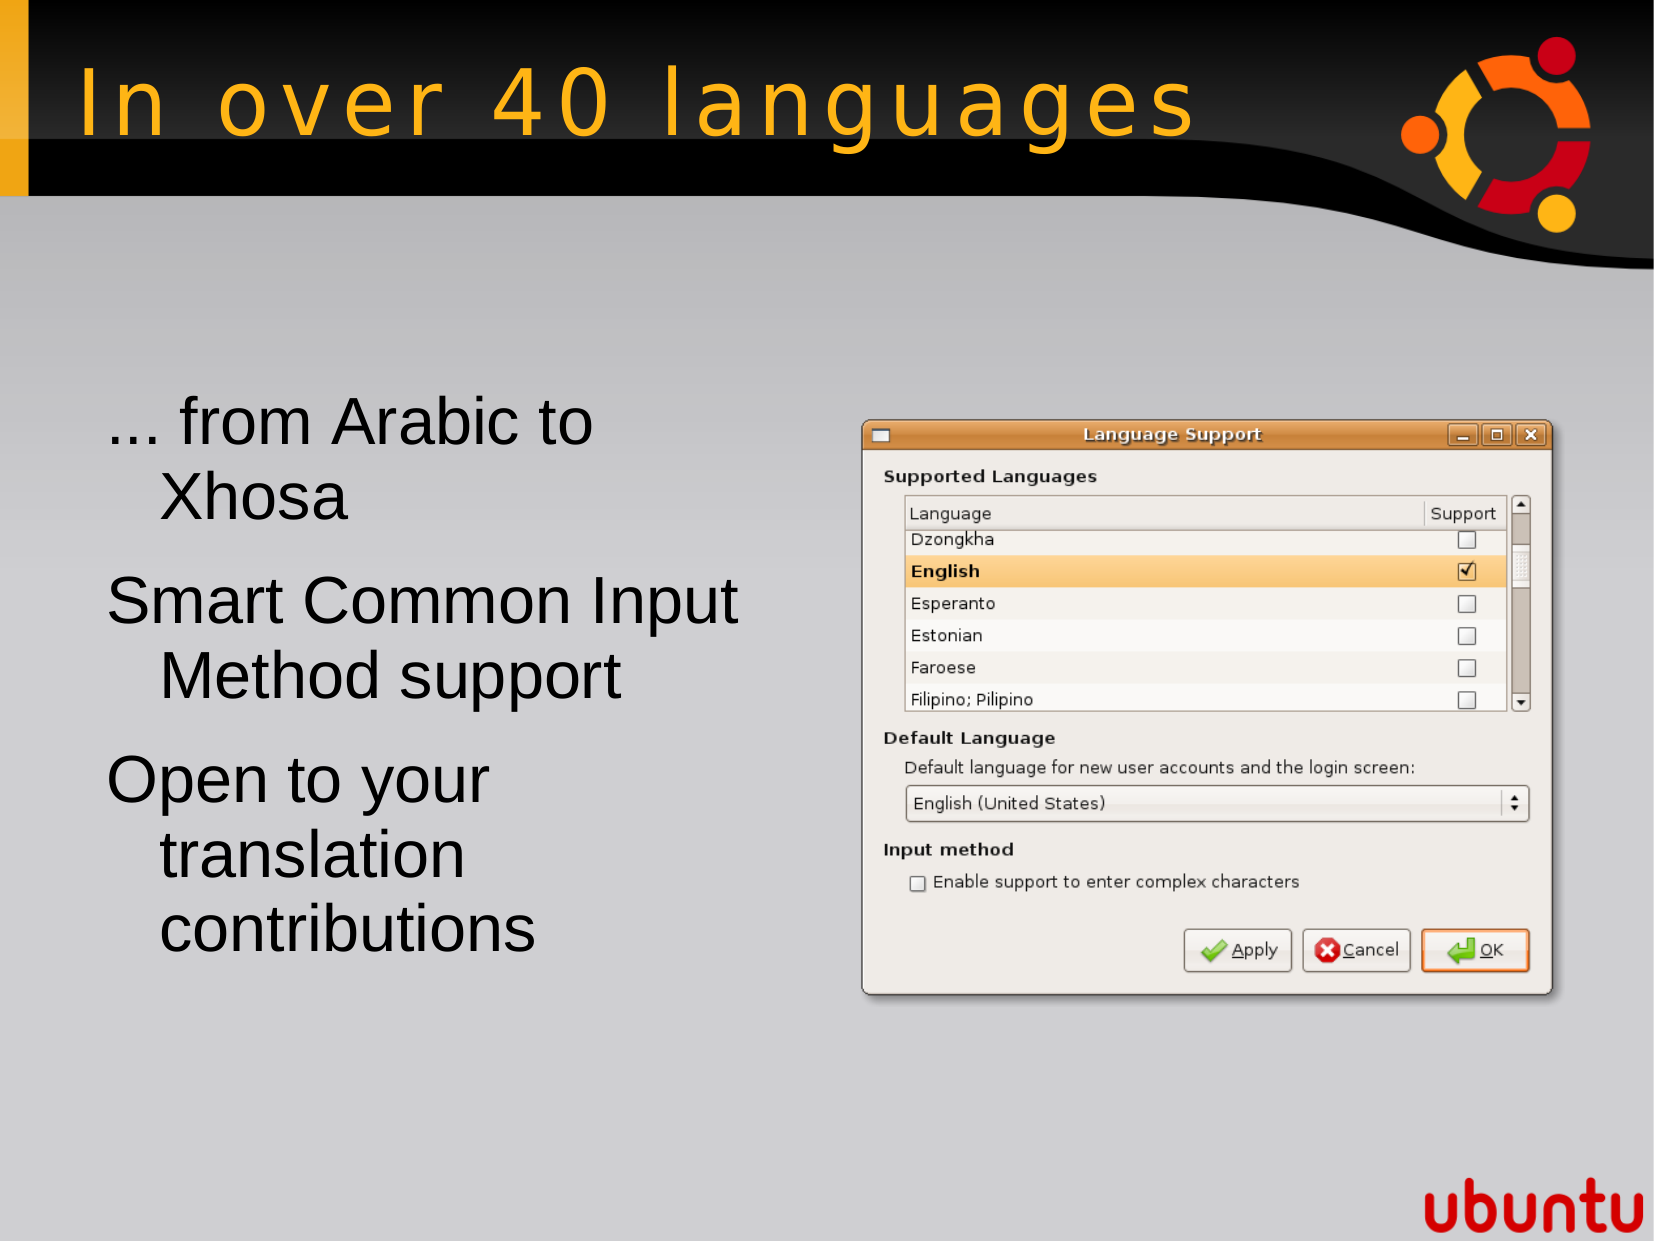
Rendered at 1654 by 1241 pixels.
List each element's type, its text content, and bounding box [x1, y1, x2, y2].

picture [0, 0, 1654, 1241]
list ... from Arabic to Xhosa Smart Common Input Method support Open to your translation contributions [88, 383, 798, 1025]
title In over 40 languages [76, 0, 1300, 207]
